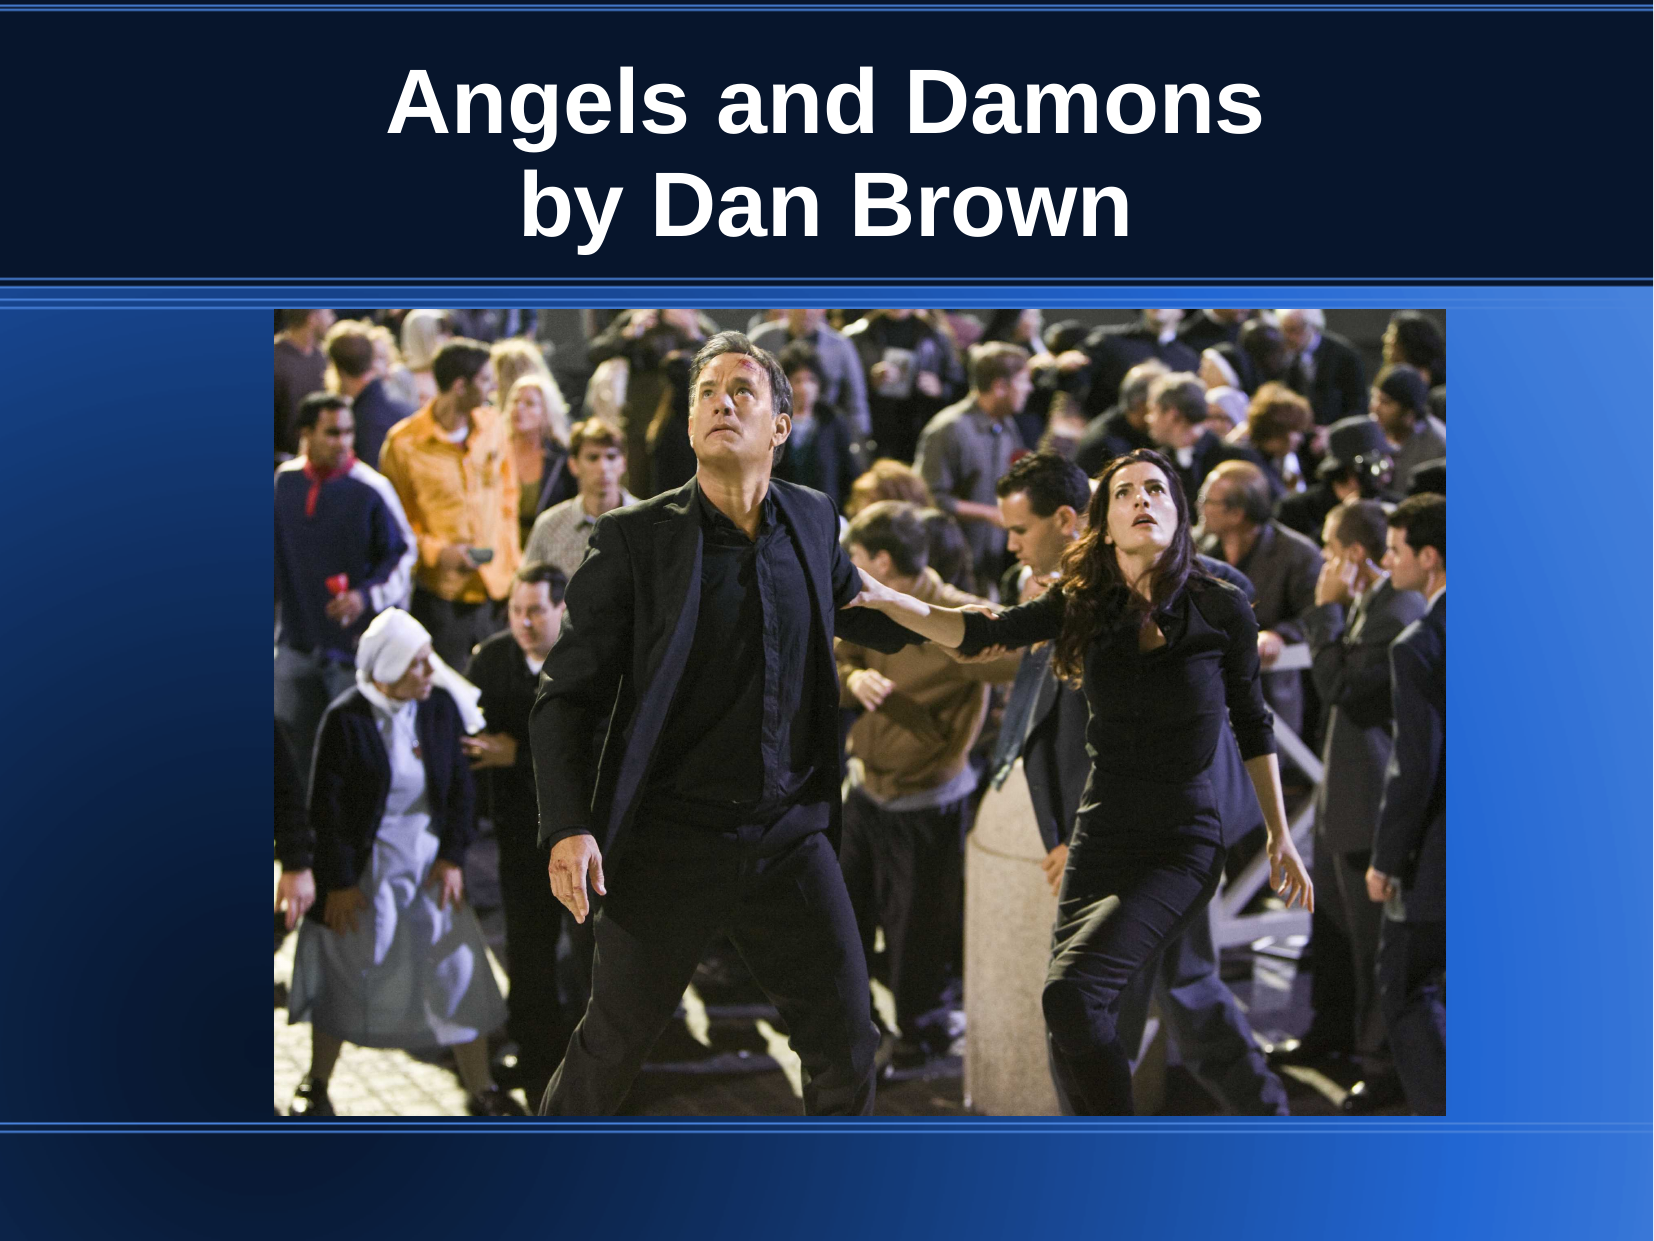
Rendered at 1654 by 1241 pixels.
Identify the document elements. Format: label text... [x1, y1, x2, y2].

title Angels and Damons by Dan Brown [82, 50, 1571, 256]
picture [0, 0, 1654, 1241]
